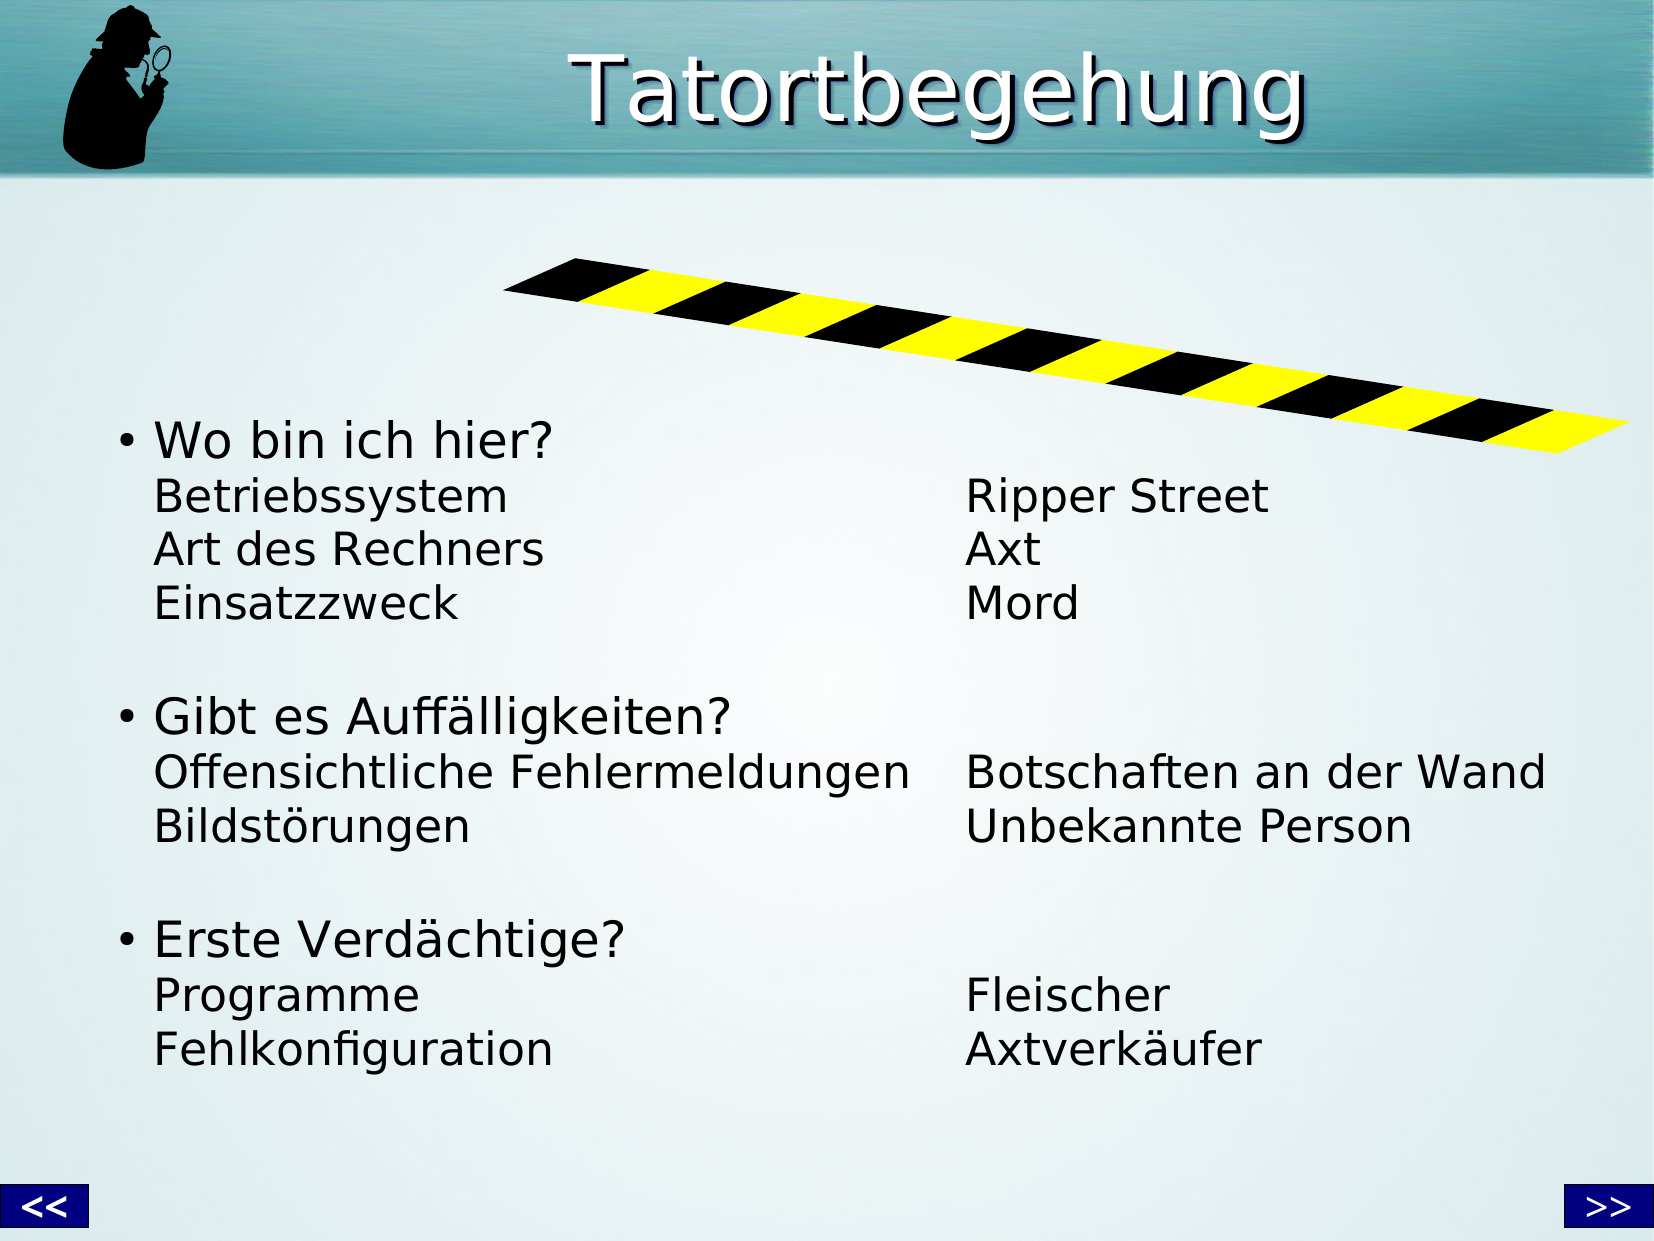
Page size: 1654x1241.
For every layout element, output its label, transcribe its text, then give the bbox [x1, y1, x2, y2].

text_box Wo bin ich hier? Betriebssystem Ripper Street Art des Rechners Axt Einsatzzweck Mord Gibt es Auffälligkeiten? Offensichtliche Fehlermeldungen Botschaften an der Wand Bildstörungen Unbekannte Person Erste Verdächtige? Programme Fleischer Fehlkonfiguration Axtverkäufer [47, 234, 1595, 1176]
title Tatortbegehung [224, 2, 1654, 178]
picture [0, 0, 1654, 1241]
